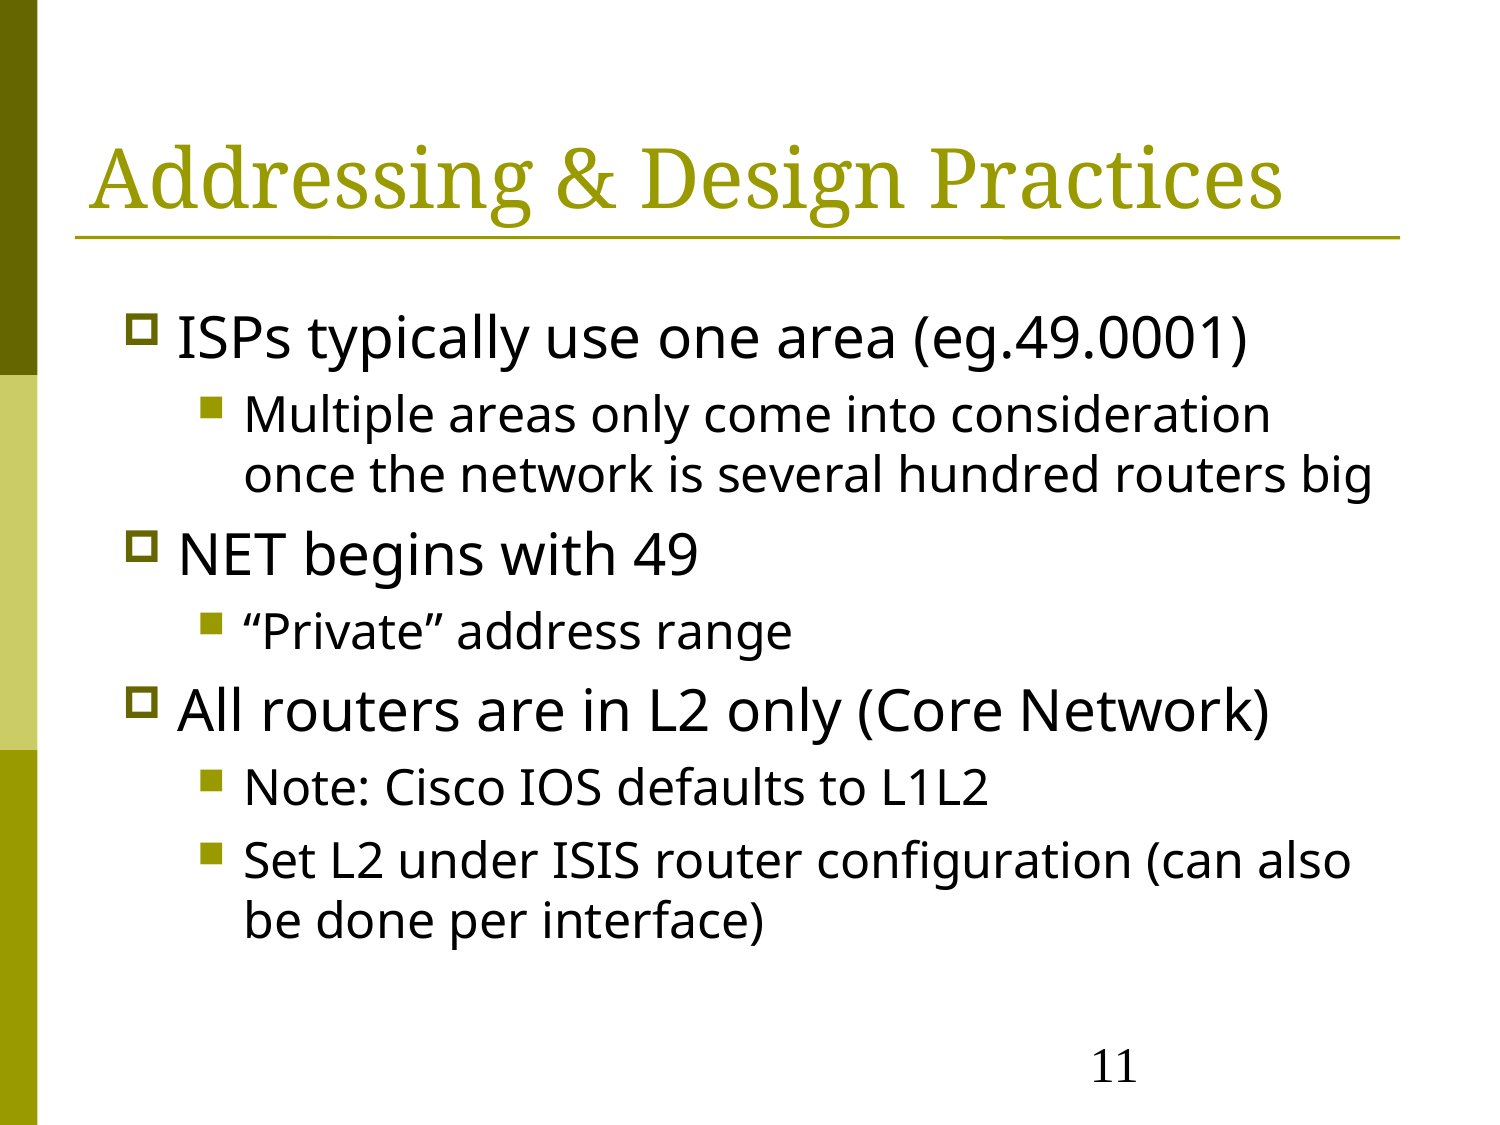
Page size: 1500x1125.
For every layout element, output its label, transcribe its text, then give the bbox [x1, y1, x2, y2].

list ISPs typically use one area (eg.49.0001) Multiple areas only come into consideration once the network is several hundred routers big NET begins with 49 “Private” address range All routers are in L2 only (Core Network) Note: Cisco IOS defaults to L1L2 Set L2 under ISIS router configuration (can also be done per interface) [107, 292, 1411, 1038]
text_box <number> [1074, 1025, 1425, 1101]
title Addressing & Design Practices [75, 45, 1426, 233]
